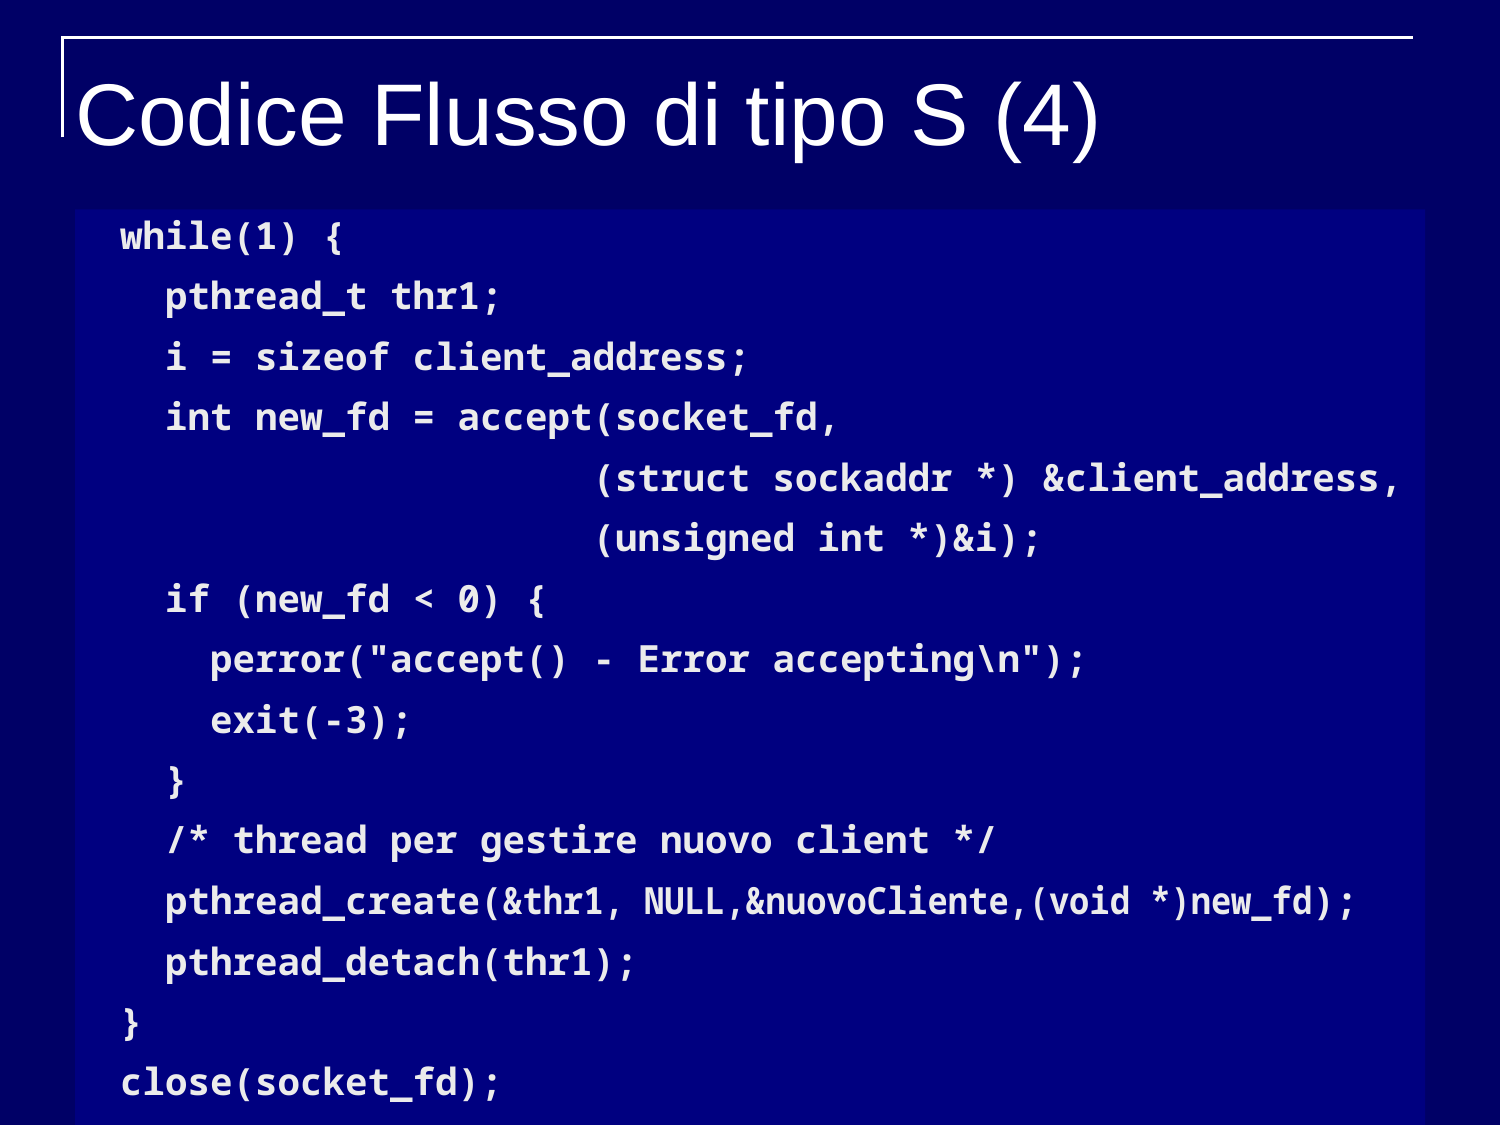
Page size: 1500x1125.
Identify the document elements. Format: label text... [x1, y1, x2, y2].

list while(1) { pthread_t thr1; i = sizeof client_address; int new_fd = accept(socket_fd, (struct sockaddr *) &client_address, (unsigned int *)&i); if (new_fd < 0) { perror("accept() - Error accepting\n"); exit(-3); } /* thread per gestire nuovo client */ pthread_create(&thr1, NULL,&nuovoCliente,(void *)new_fd); pthread_detach(thr1); } close(socket_fd); return 0; } // fine main() [75, 209, 1426, 1084]
title Codice Flusso di tipo S (4) [75, 52, 1426, 178]
